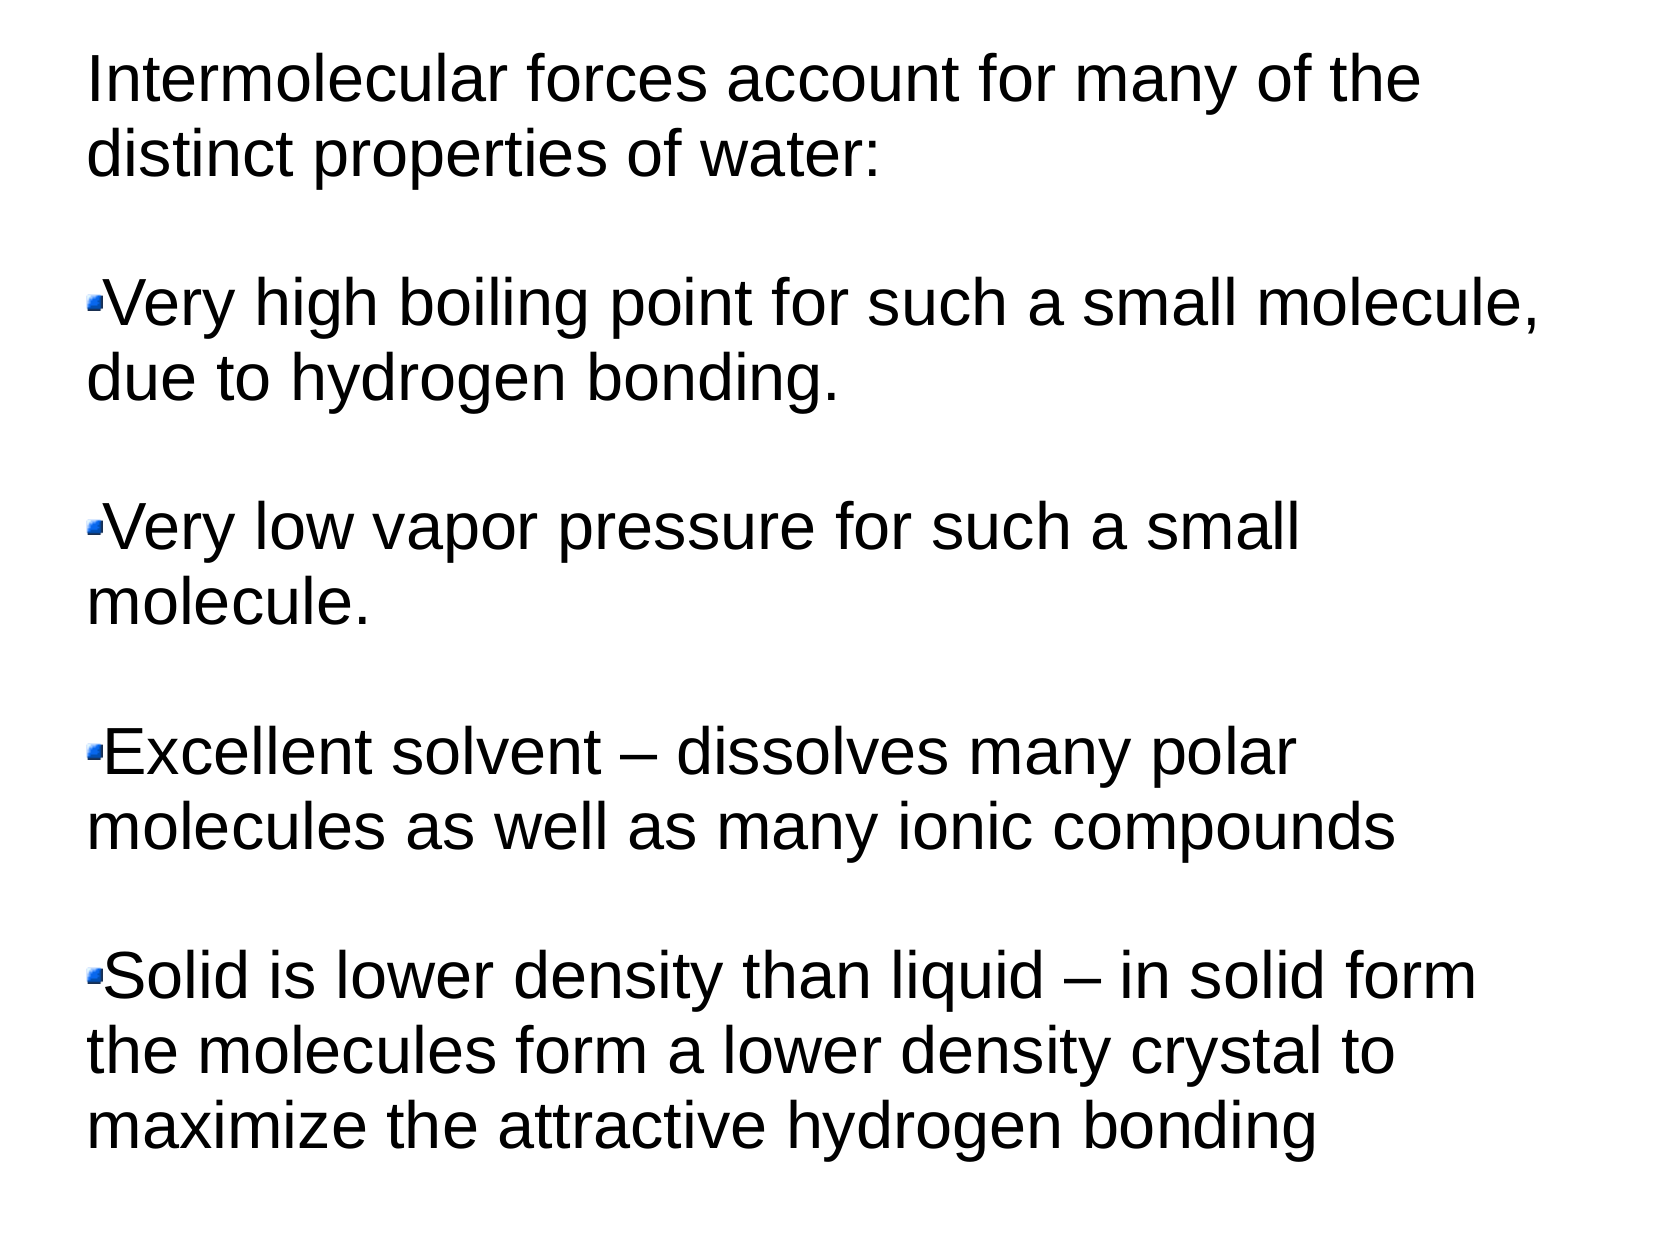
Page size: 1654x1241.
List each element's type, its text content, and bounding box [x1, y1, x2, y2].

subtitle Intermolecular forces account for many of the distinct properties of water: Very high boiling point for such a small molecule, due to hydrogen bonding. Very low vapor pressure for such a small molecule. Excellent solvent – dissolves many polar molecules as well as many ionic compounds Solid is lower density than liquid – in solid form the molecules form a lower density crystal to maximize the attractive hydrogen bonding [86, 40, 1576, 1163]
